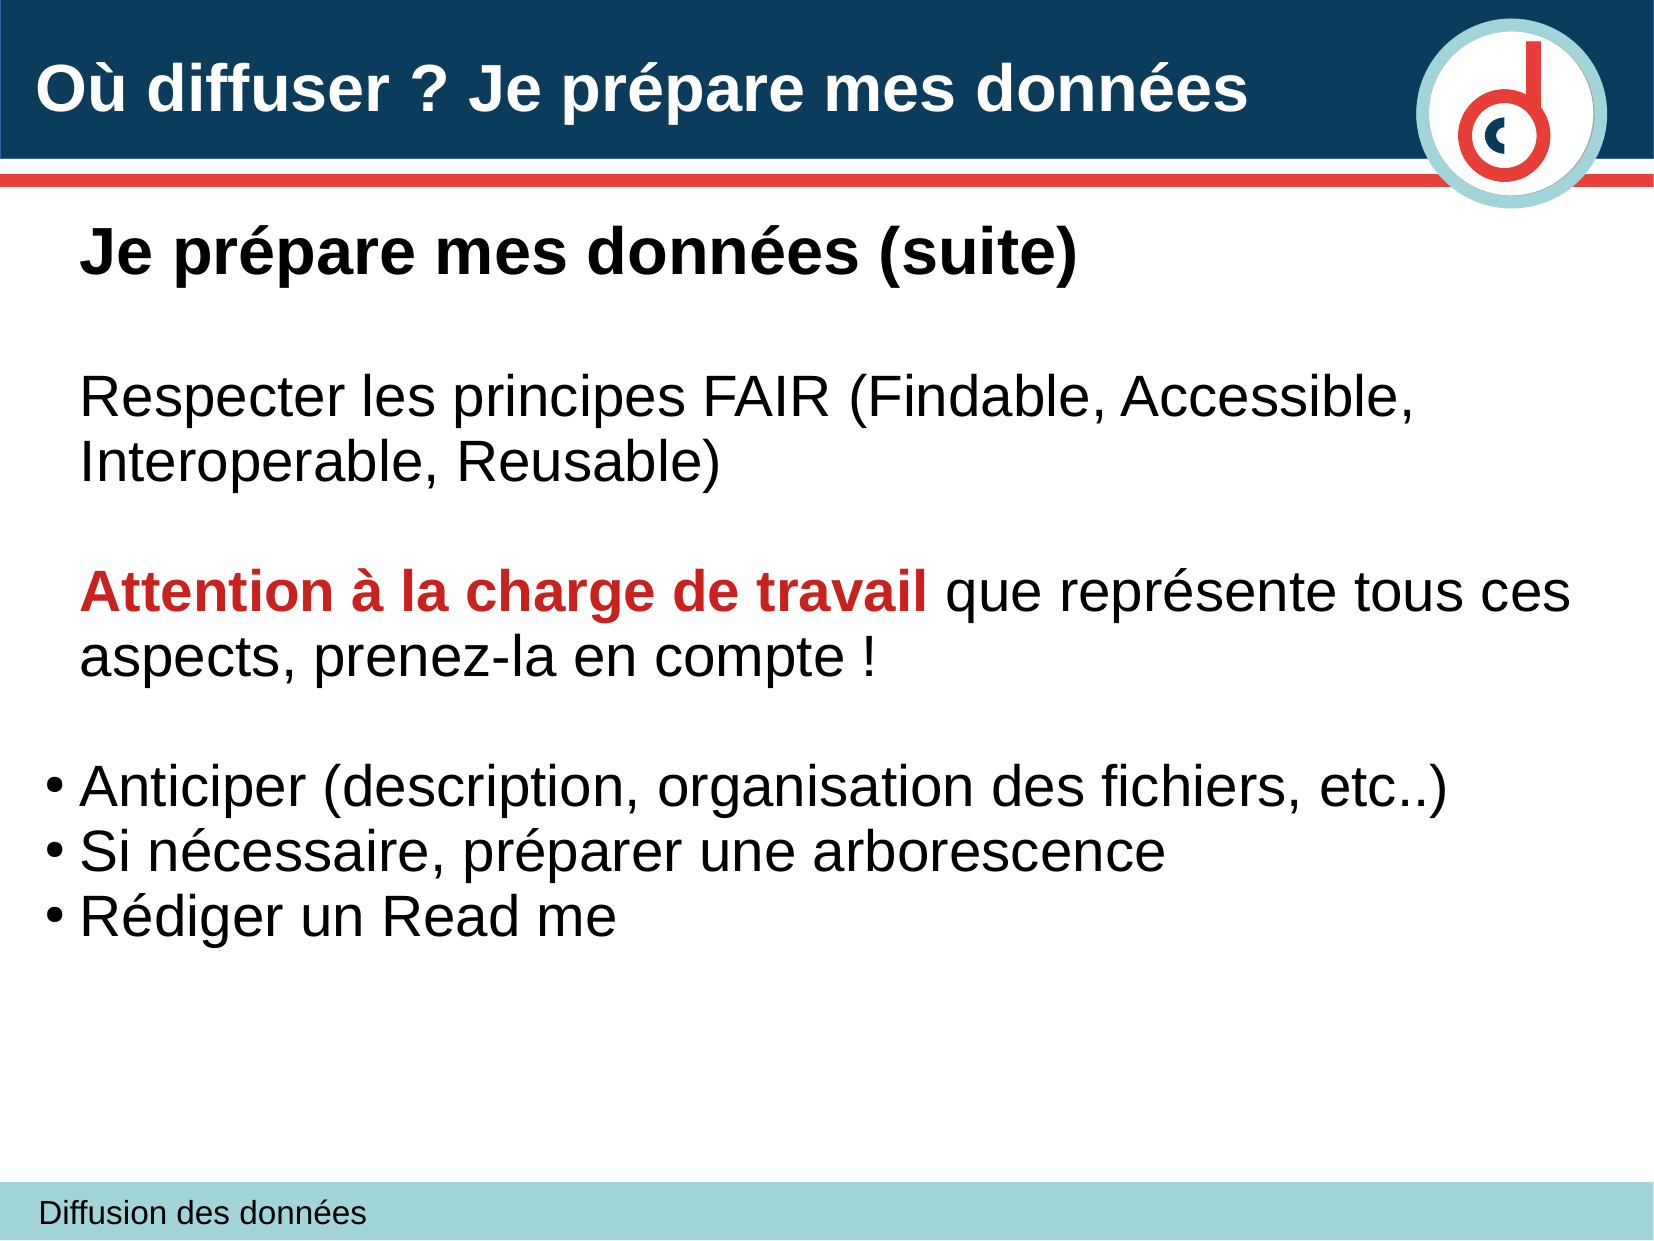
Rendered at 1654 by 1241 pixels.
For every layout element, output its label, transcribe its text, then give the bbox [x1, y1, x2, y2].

text_box Je prépare mes données (suite) Respecter les principes FAIR (Findable, Accessible, Interoperable, Reusable) Attention à la charge de travail que représente tous ces aspects, prenez-la en compte ! Anticiper (description, organisation des fichiers, etc..) Si nécessaire, préparer une arborescence Rédiger un Read me [29, 206, 1654, 1123]
title Où diffuser ? Je prépare mes données [35, 11, 1430, 159]
text_box Diffusion des données [23, 1187, 621, 1241]
